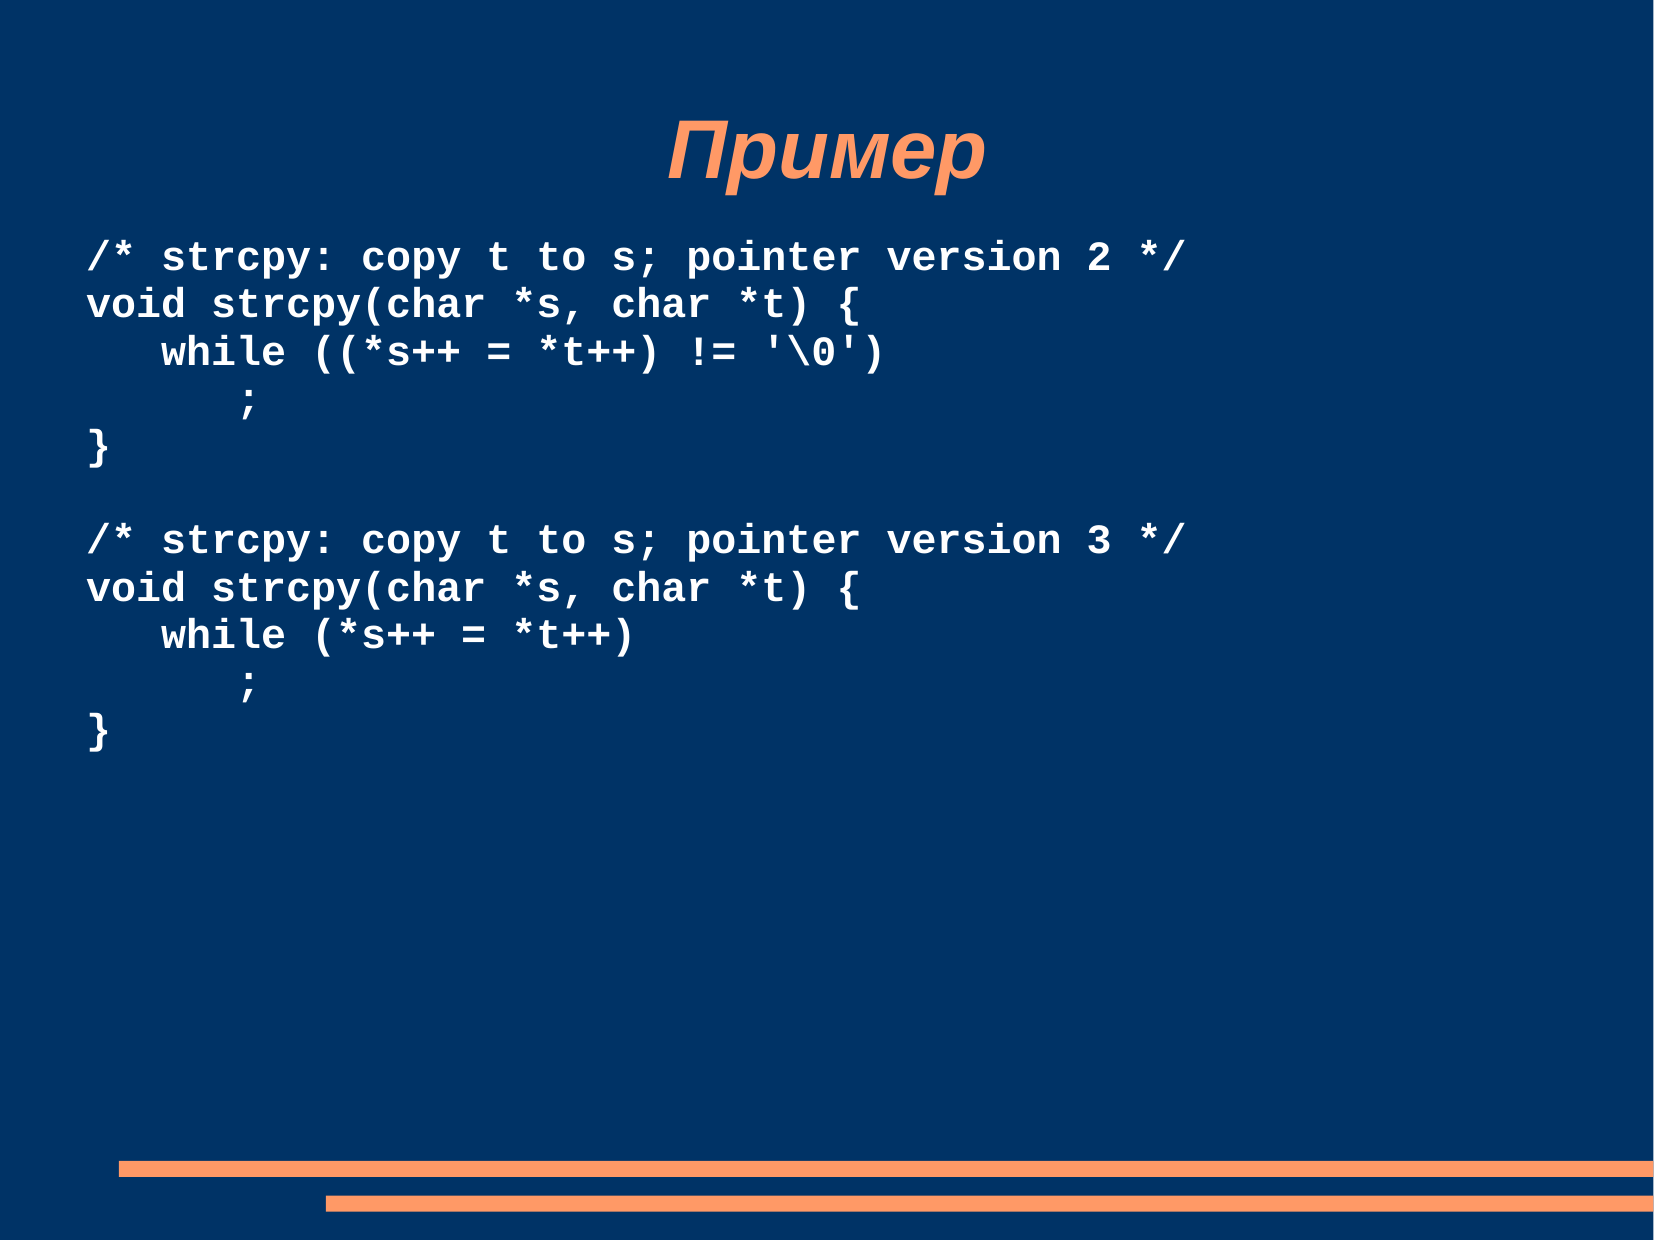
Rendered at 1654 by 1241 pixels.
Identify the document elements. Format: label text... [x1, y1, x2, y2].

title Пример [121, 46, 1534, 228]
text_box /* strcpy: copy t to s; pointer version 2 */ void strcpy(char *s, char *t) { while ((*s++ = *t++) != '\0') ; } /* strcpy: copy t to s; pointer version 3 */ void strcpy(char *s, char *t) { while (*s++ = *t++) ; } [71, 228, 1637, 769]
